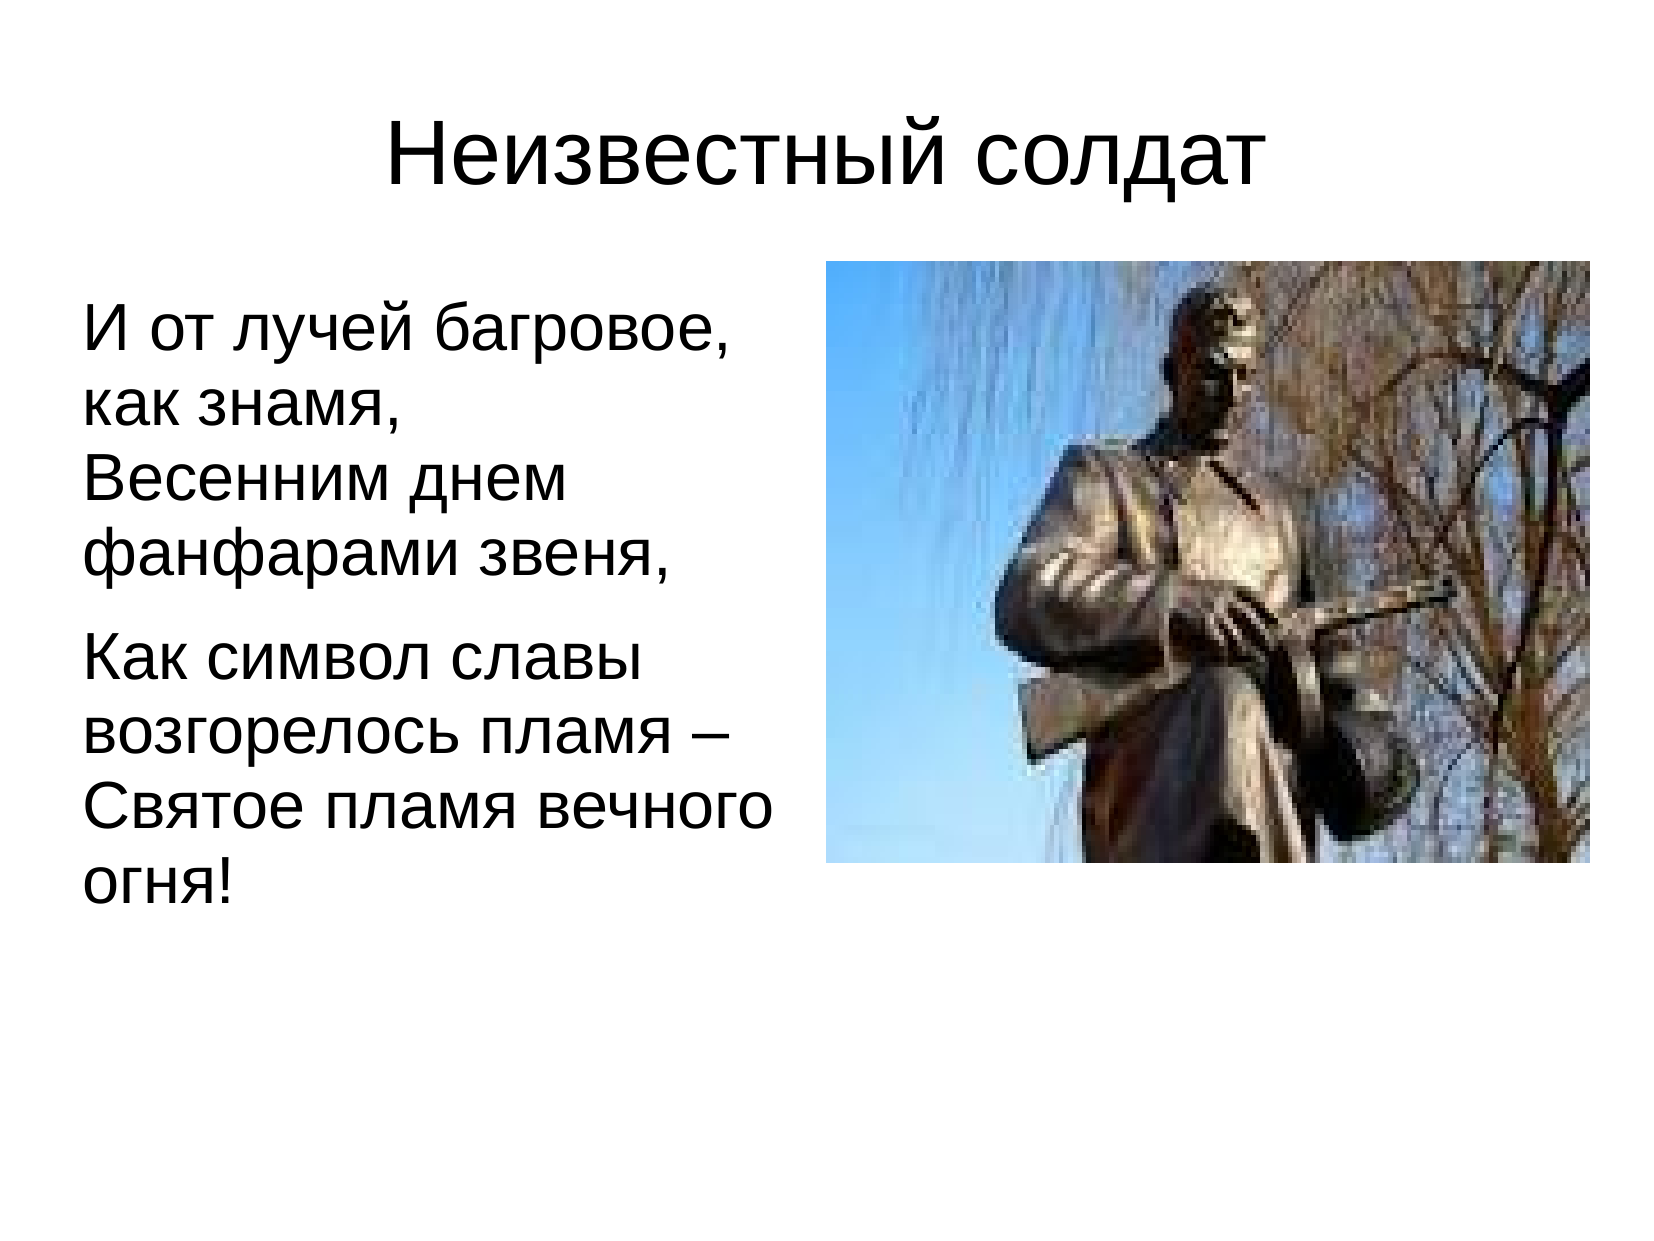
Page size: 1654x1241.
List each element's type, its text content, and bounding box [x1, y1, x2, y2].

title Неизвестный солдат [82, 49, 1571, 257]
list И от лучей багровое, как знамя, Весенним днем фанфарами звеня, Как символ славы возгорелось пламя – Святое пламя вечного огня! [82, 290, 809, 1010]
picture [826, 261, 1590, 863]
